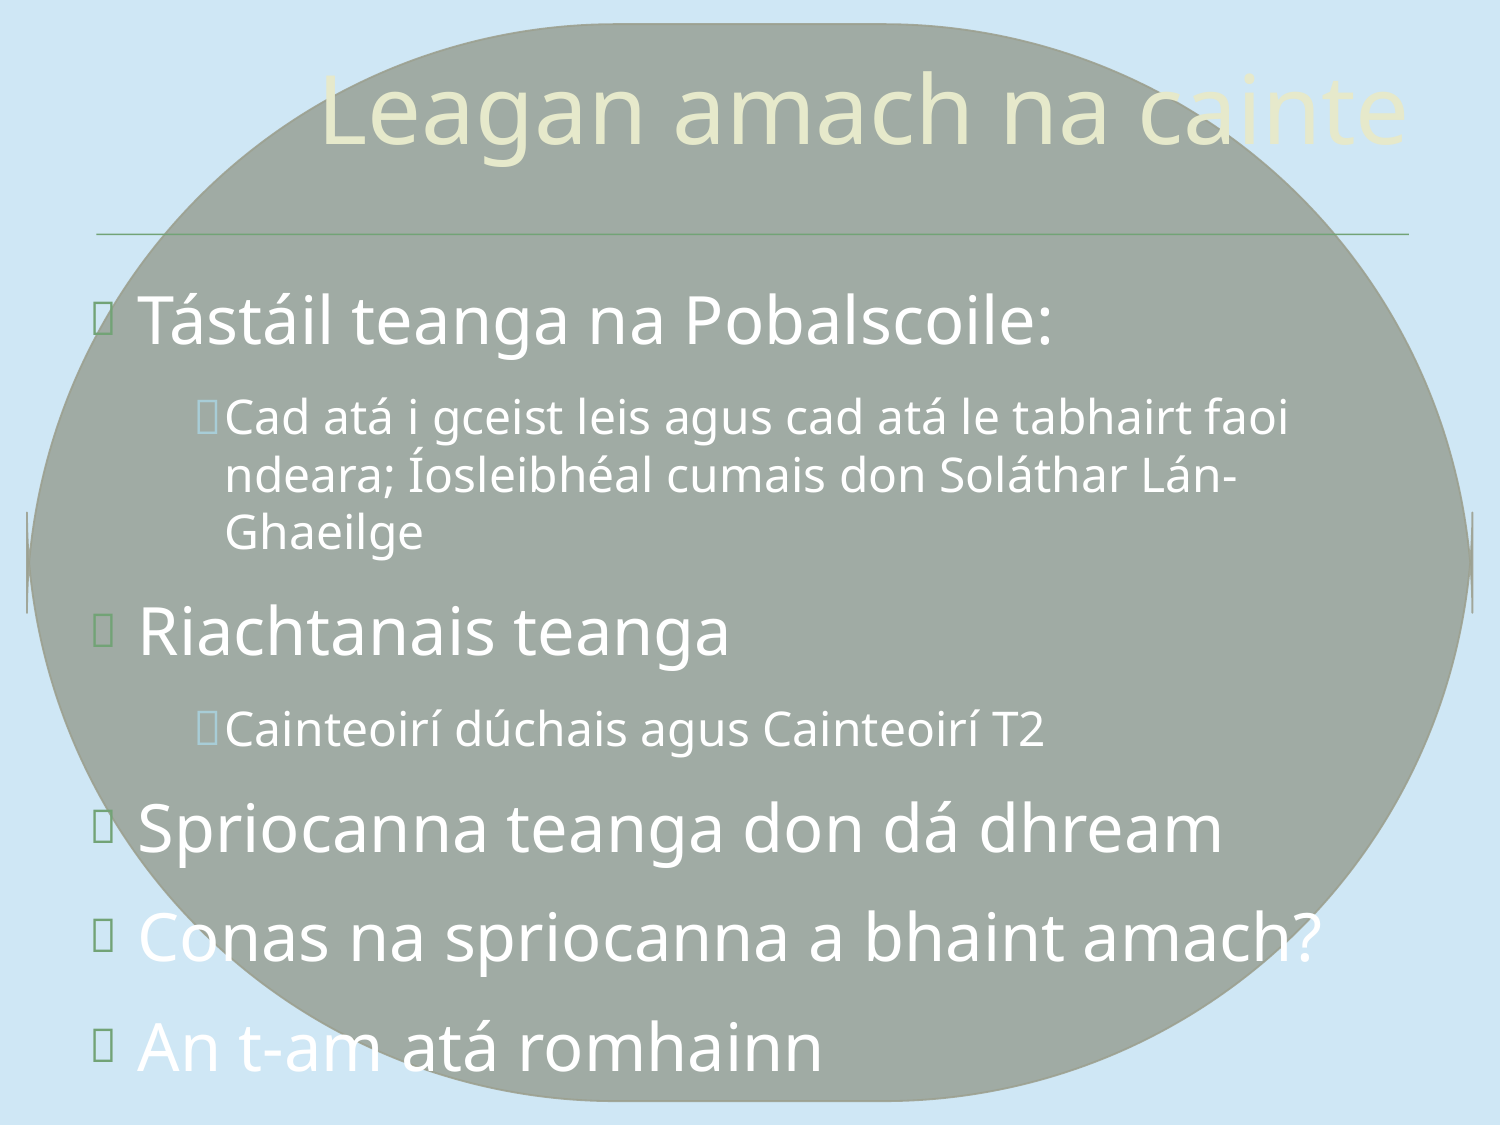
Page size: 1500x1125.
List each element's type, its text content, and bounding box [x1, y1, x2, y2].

list Tástáil teanga na Pobalscoile: Cad atá i gceist leis agus cad atá le tabhairt faoi ndeara; Íosleibhéal cumais don Soláthar Lán-Ghaeilge Riachtanais teanga Cainteoirí dúchais agus Cainteoirí T2 Spriocanna teanga don dá dhream Conas na spriocanna a bhaint amach? An t-am atá romhainn [75, 270, 1425, 1013]
title Leagan amach na cainte [75, 41, 1425, 230]
